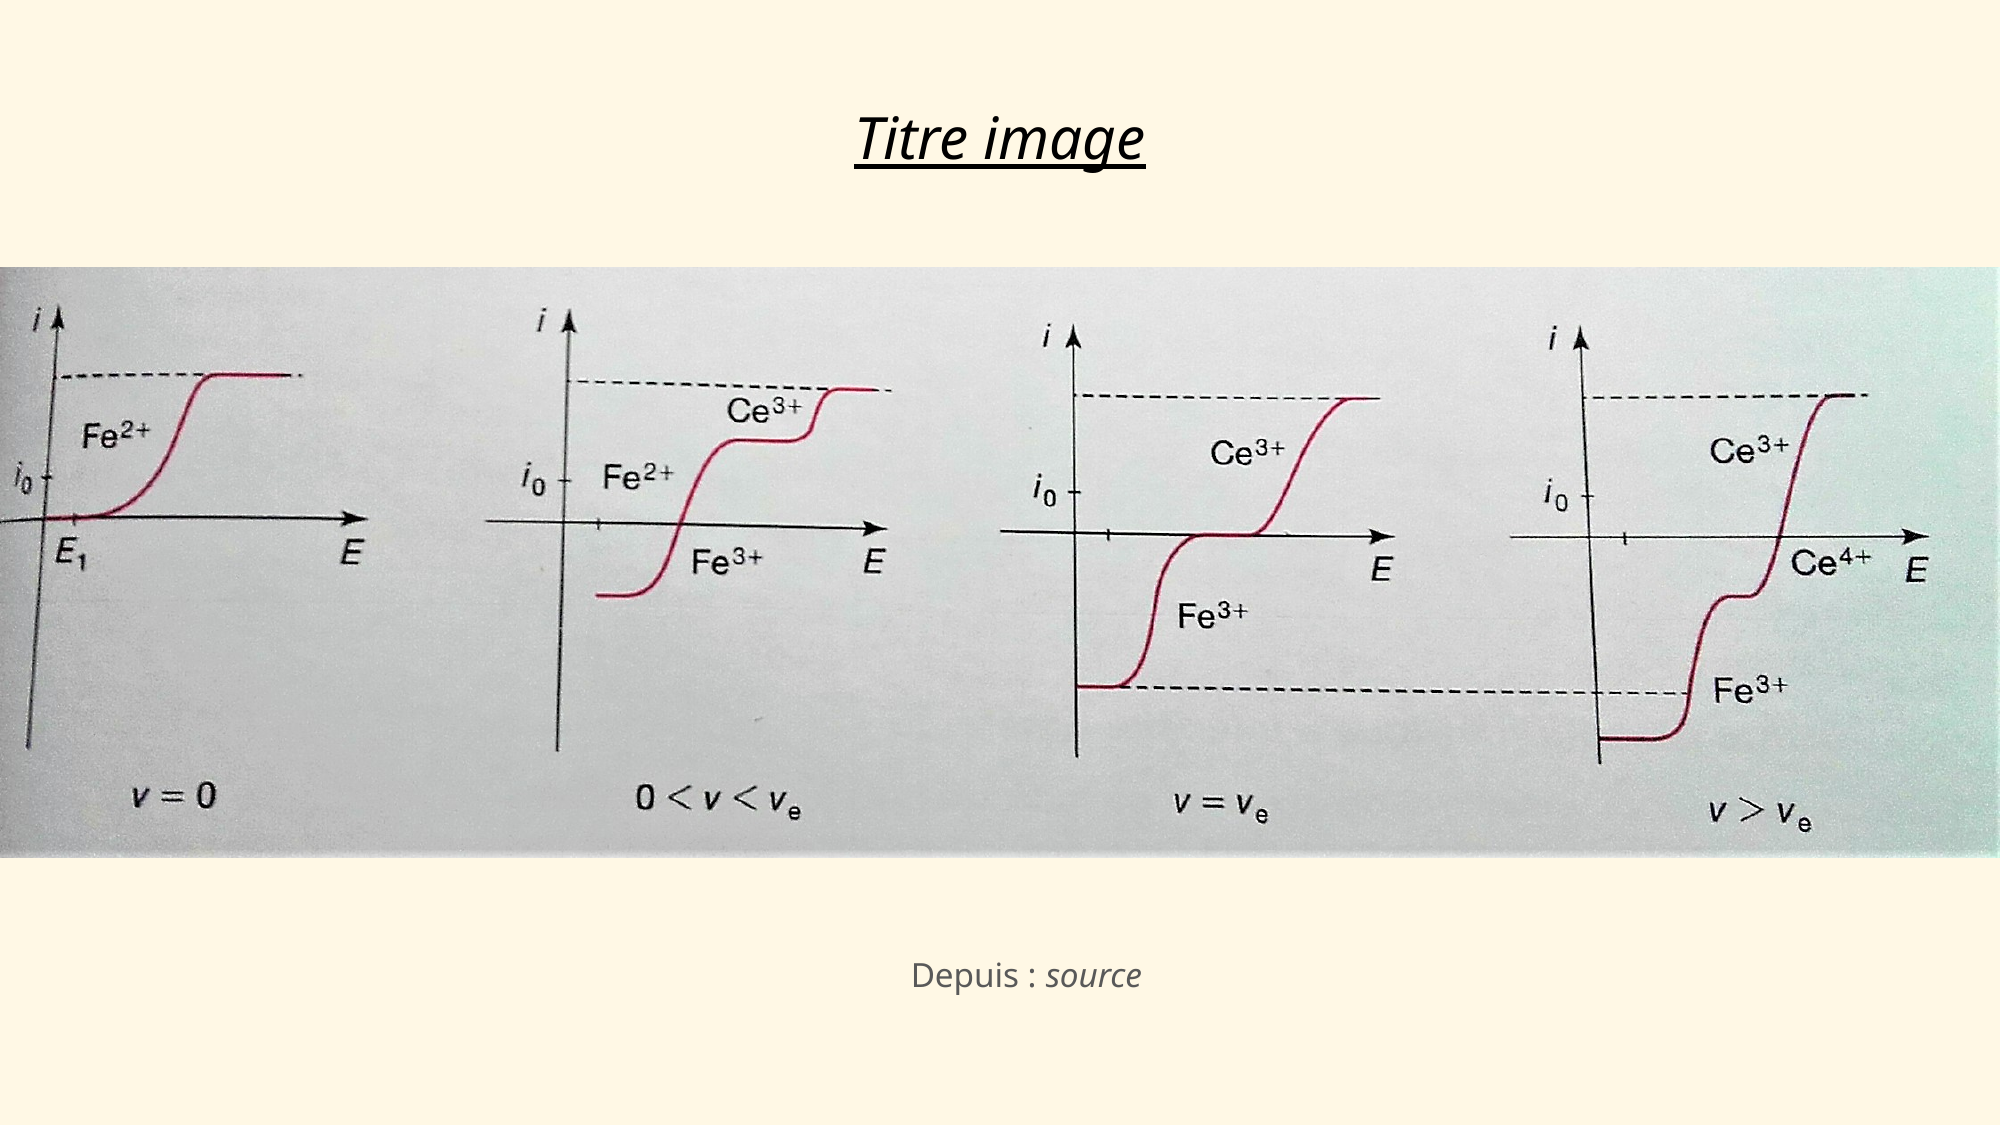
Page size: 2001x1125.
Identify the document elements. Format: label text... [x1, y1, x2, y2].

text_box Titre image [0, 94, 2000, 180]
text_box Depuis : source [895, 946, 2000, 1043]
picture [0, 267, 2000, 858]
